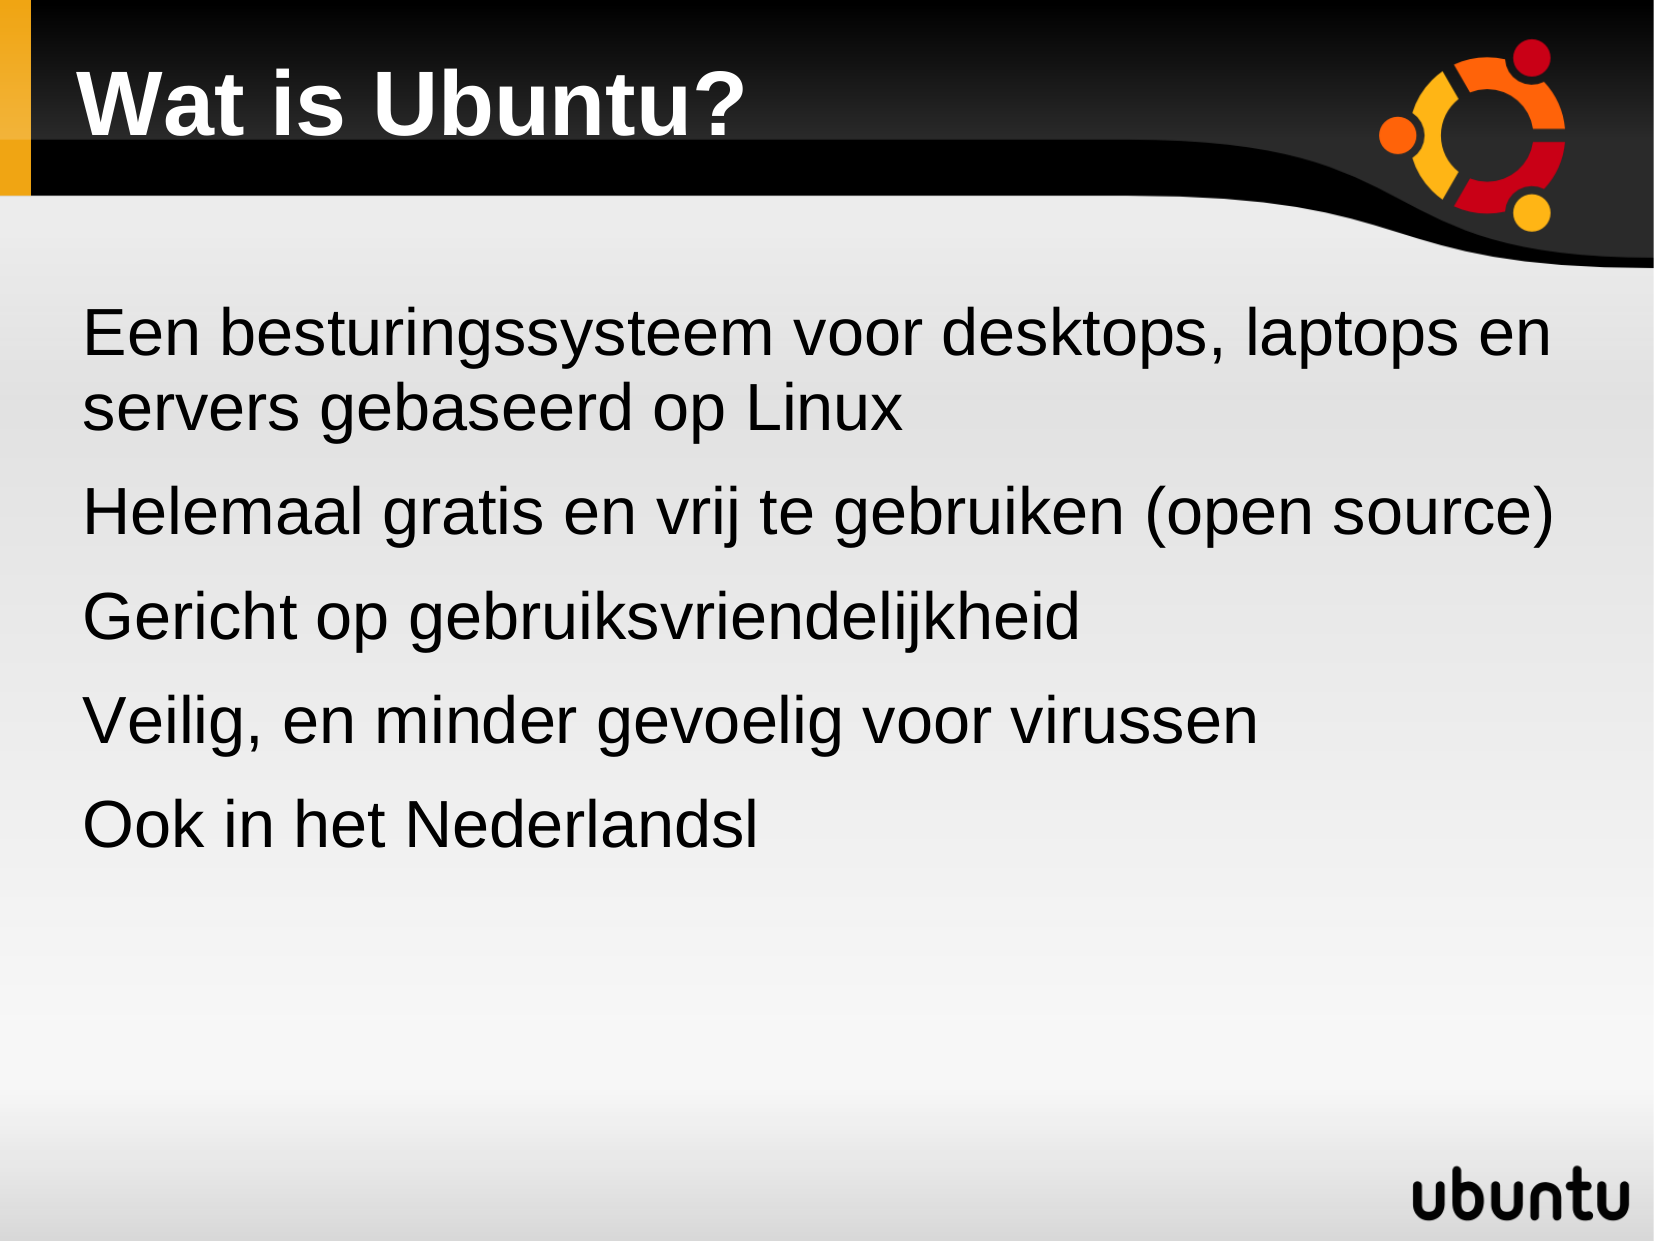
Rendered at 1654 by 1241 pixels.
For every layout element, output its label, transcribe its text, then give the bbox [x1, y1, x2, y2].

title Wat is Ubuntu? [76, 0, 1565, 208]
list Een besturingssysteem voor desktops, laptops en servers gebaseerd op Linux Helemaal gratis en vrij te gebruiken (open source) Gericht op gebruiksvriendelijkheid Veilig, en minder gevoelig voor virussen Ook in het Nederlandsl [82, 295, 1571, 1241]
picture [0, 0, 1654, 1241]
